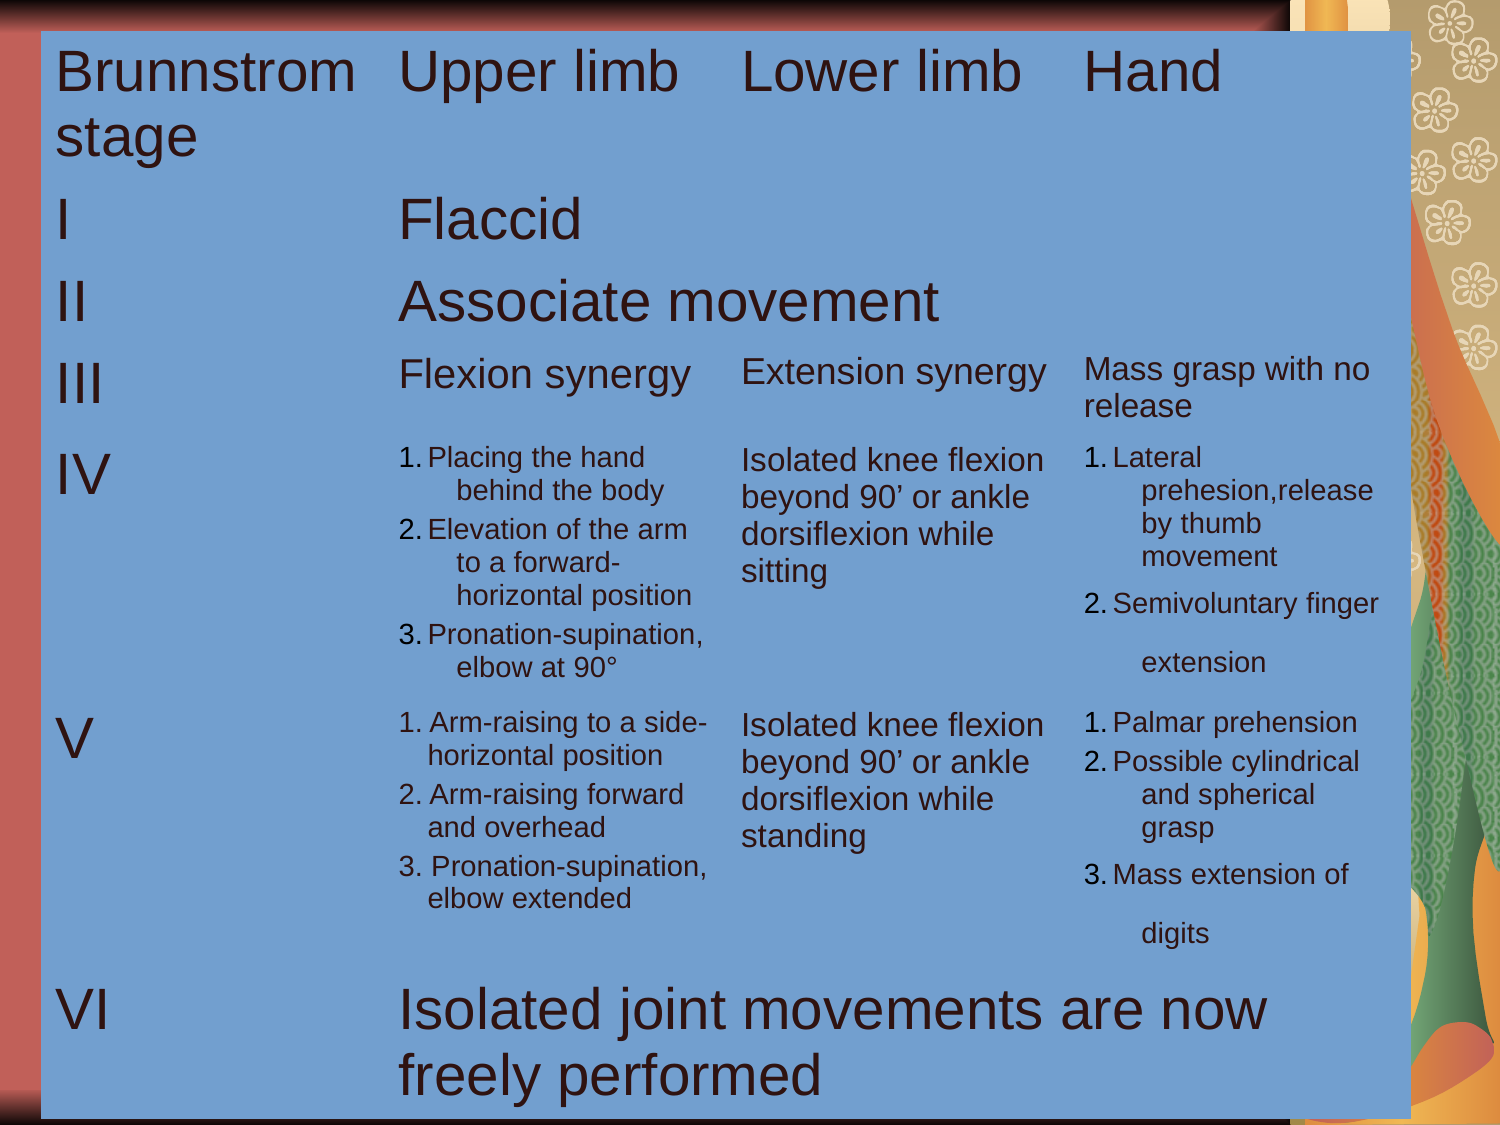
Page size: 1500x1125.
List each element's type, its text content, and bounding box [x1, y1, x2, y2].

table_cell Isolated joint movements are now freely performed [384, 970, 1411, 1119]
table_cell Isolated knee flexion beyond 90’ or ankle dorsiflexion while standing [726, 699, 1069, 970]
table_cell I [41, 179, 384, 261]
table_cell II [41, 261, 384, 343]
table_cell VI [41, 970, 384, 1119]
table_cell Mass grasp with no release [1069, 343, 1411, 434]
table_cell 1. Arm-raising to a side-horizontal position 2. Arm-raising forward and overhead 3. Pronation-supination, elbow extended [384, 699, 726, 970]
table_cell III [41, 343, 384, 434]
table_header Upper limb [384, 31, 726, 179]
table_cell V [41, 699, 384, 970]
table_cell Associate movement [384, 261, 1411, 343]
table_cell Isolated knee flexion beyond 90’ or ankle dorsiflexion while sitting [726, 434, 1069, 699]
table_header Hand [1069, 31, 1411, 179]
table_header Brunnstrom stage [41, 31, 384, 179]
table_cell Flaccid [384, 179, 1411, 261]
table_cell Extension synergy [726, 343, 1069, 434]
table_cell Flexion synergy [384, 343, 726, 434]
table_cell Placing the hand behind the body Elevation of the arm to a forward-horizontal position Pronation-supination, elbow at 90° [384, 434, 726, 699]
table_cell Lateral prehesion,release by thumb movement Semivoluntary finger extension [1069, 434, 1411, 699]
table_header Lower limb [726, 31, 1069, 179]
table_cell Palmar prehension Possible cylindrical and spherical grasp Mass extension of digits [1069, 699, 1411, 970]
table_cell IV [41, 434, 384, 699]
